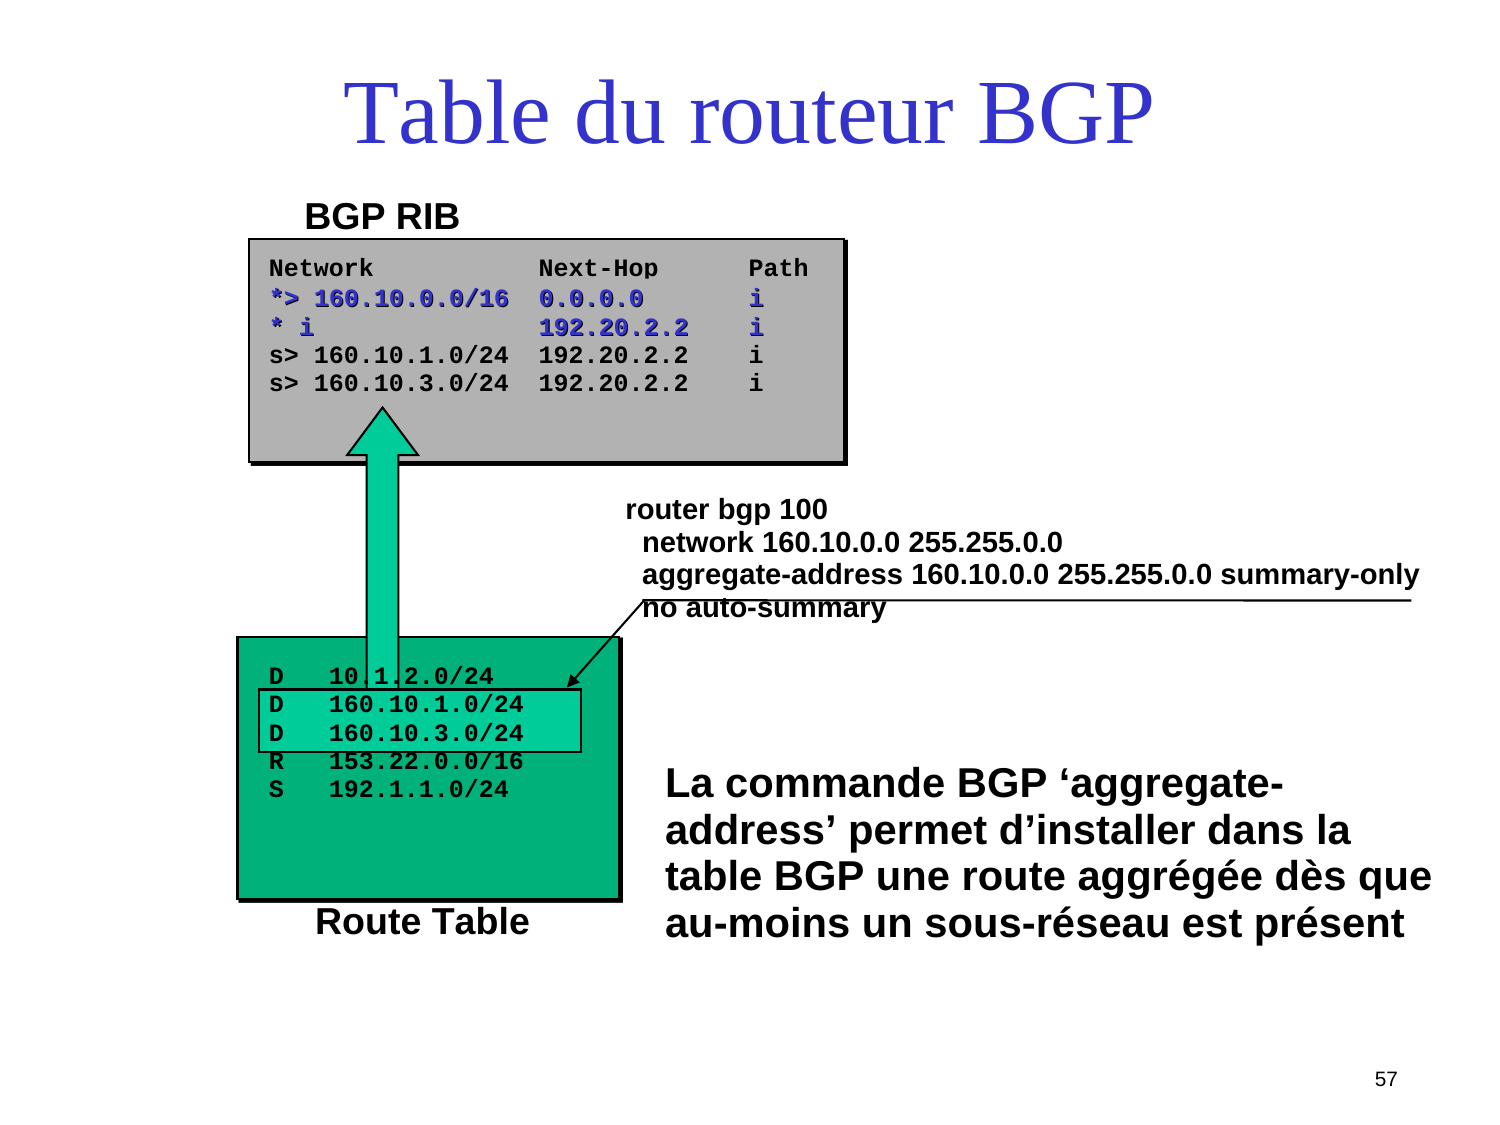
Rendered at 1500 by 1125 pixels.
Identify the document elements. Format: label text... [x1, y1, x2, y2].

text_box Route Table [300, 892, 545, 951]
text_box *> 160.10.0.0/16 0.0.0.0 i * i 192.20.2.2 i s> 160.10.1.0/24 192.20.2.2 i s> 160.10.3.0/24 192.20.2.2 i [254, 278, 779, 400]
text_box [249, 238, 845, 463]
title Table du routeur BGP [112, 37, 1388, 188]
text_box La commande BGP ‘aggregate-address’ permet d’installer dans la table BGP une route aggrégée dès que au-moins un sous-réseau est présent [650, 752, 1458, 965]
text_box Network Next-Hop Path [254, 248, 824, 293]
text_box router bgp 100 network 160.10.0.0 255.255.0.0 aggregate-address 160.10.0.0 255.255.0.0 summary-only no auto-summary [610, 485, 1436, 632]
text_box D 10.1.2.0/24 D 160.10.1.0/24 D 160.10.3.0/24 R 153.22.0.0/16 S 192.1.1.0/24 [254, 656, 539, 813]
text_box [237, 636, 620, 899]
text_box BGP RIB [289, 187, 476, 245]
